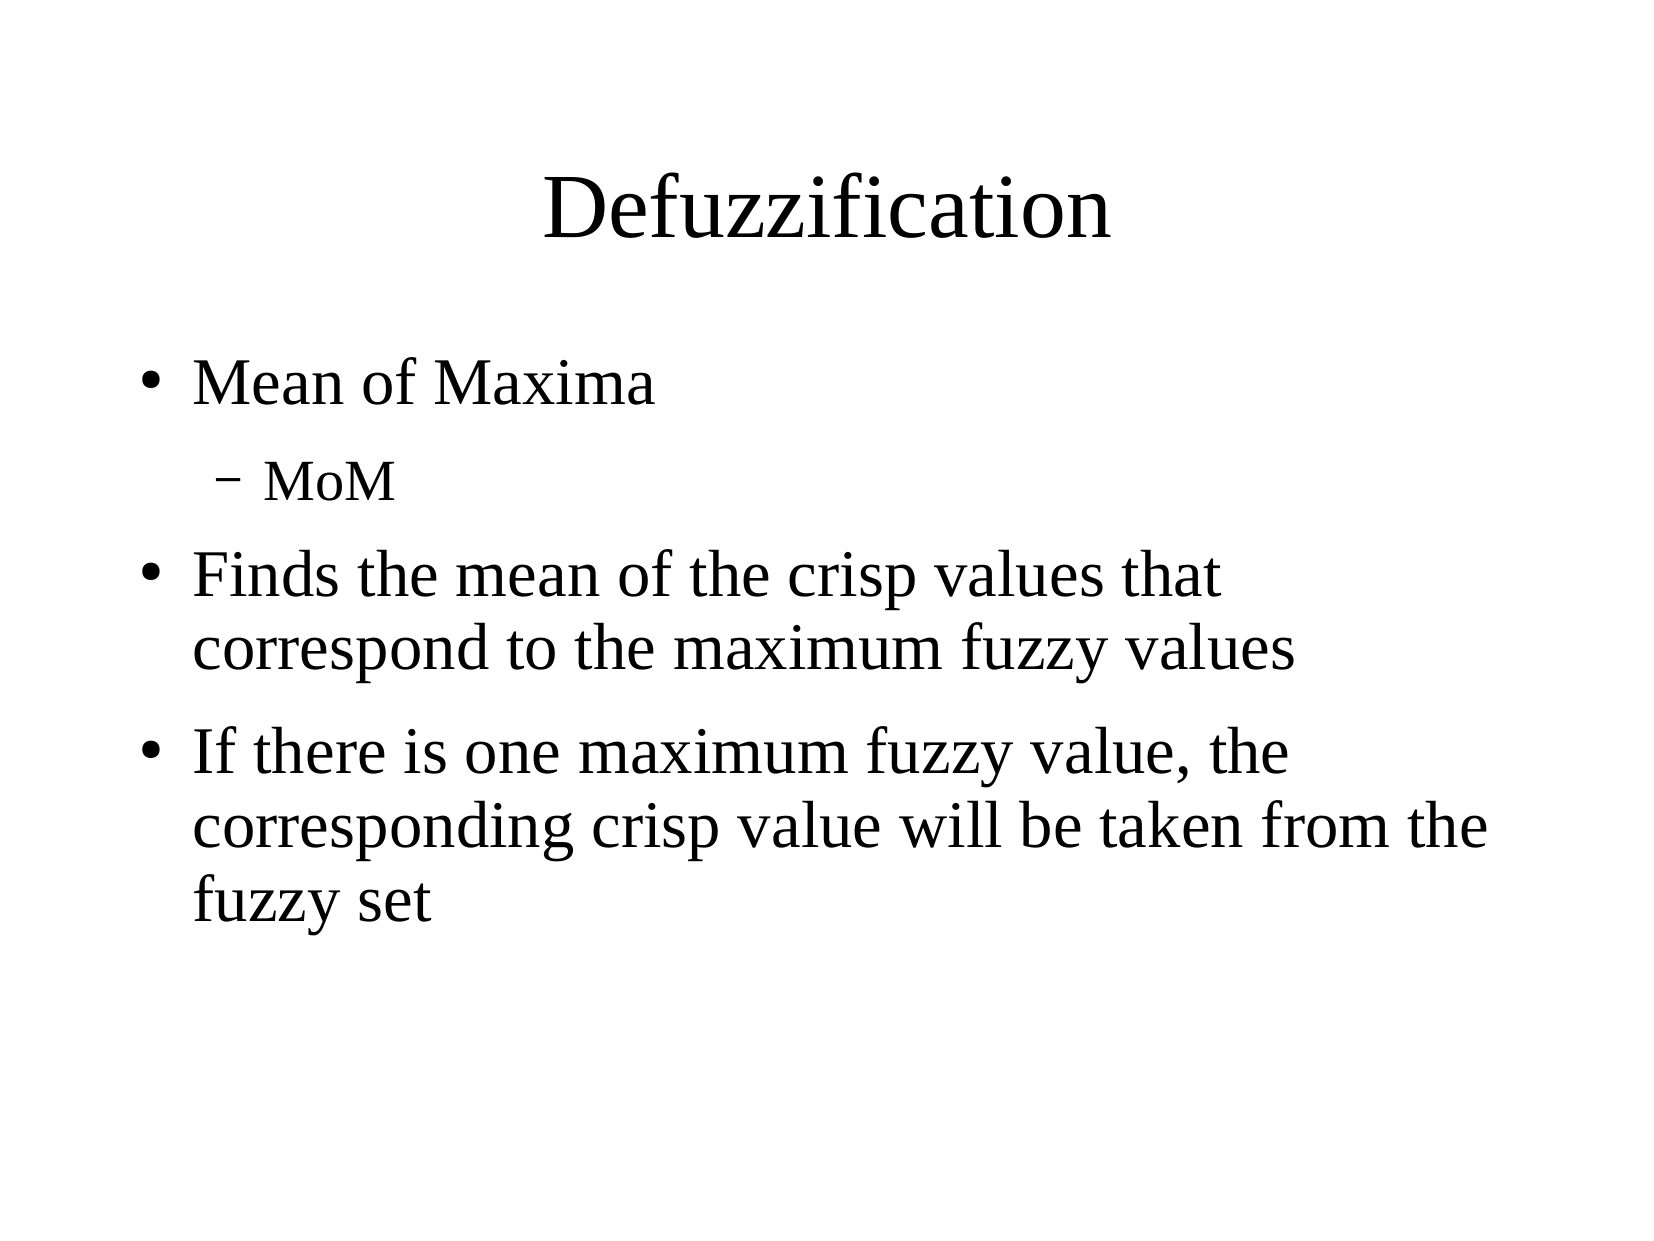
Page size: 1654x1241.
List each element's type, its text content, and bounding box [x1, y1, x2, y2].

title Defuzzification [121, 102, 1534, 311]
list Mean of Maxima MoM Finds the mean of the crisp values that correspond to the maximum fuzzy values If there is one maximum fuzzy value, the corresponding crisp value will be taken from the fuzzy set [121, 344, 1534, 1127]
